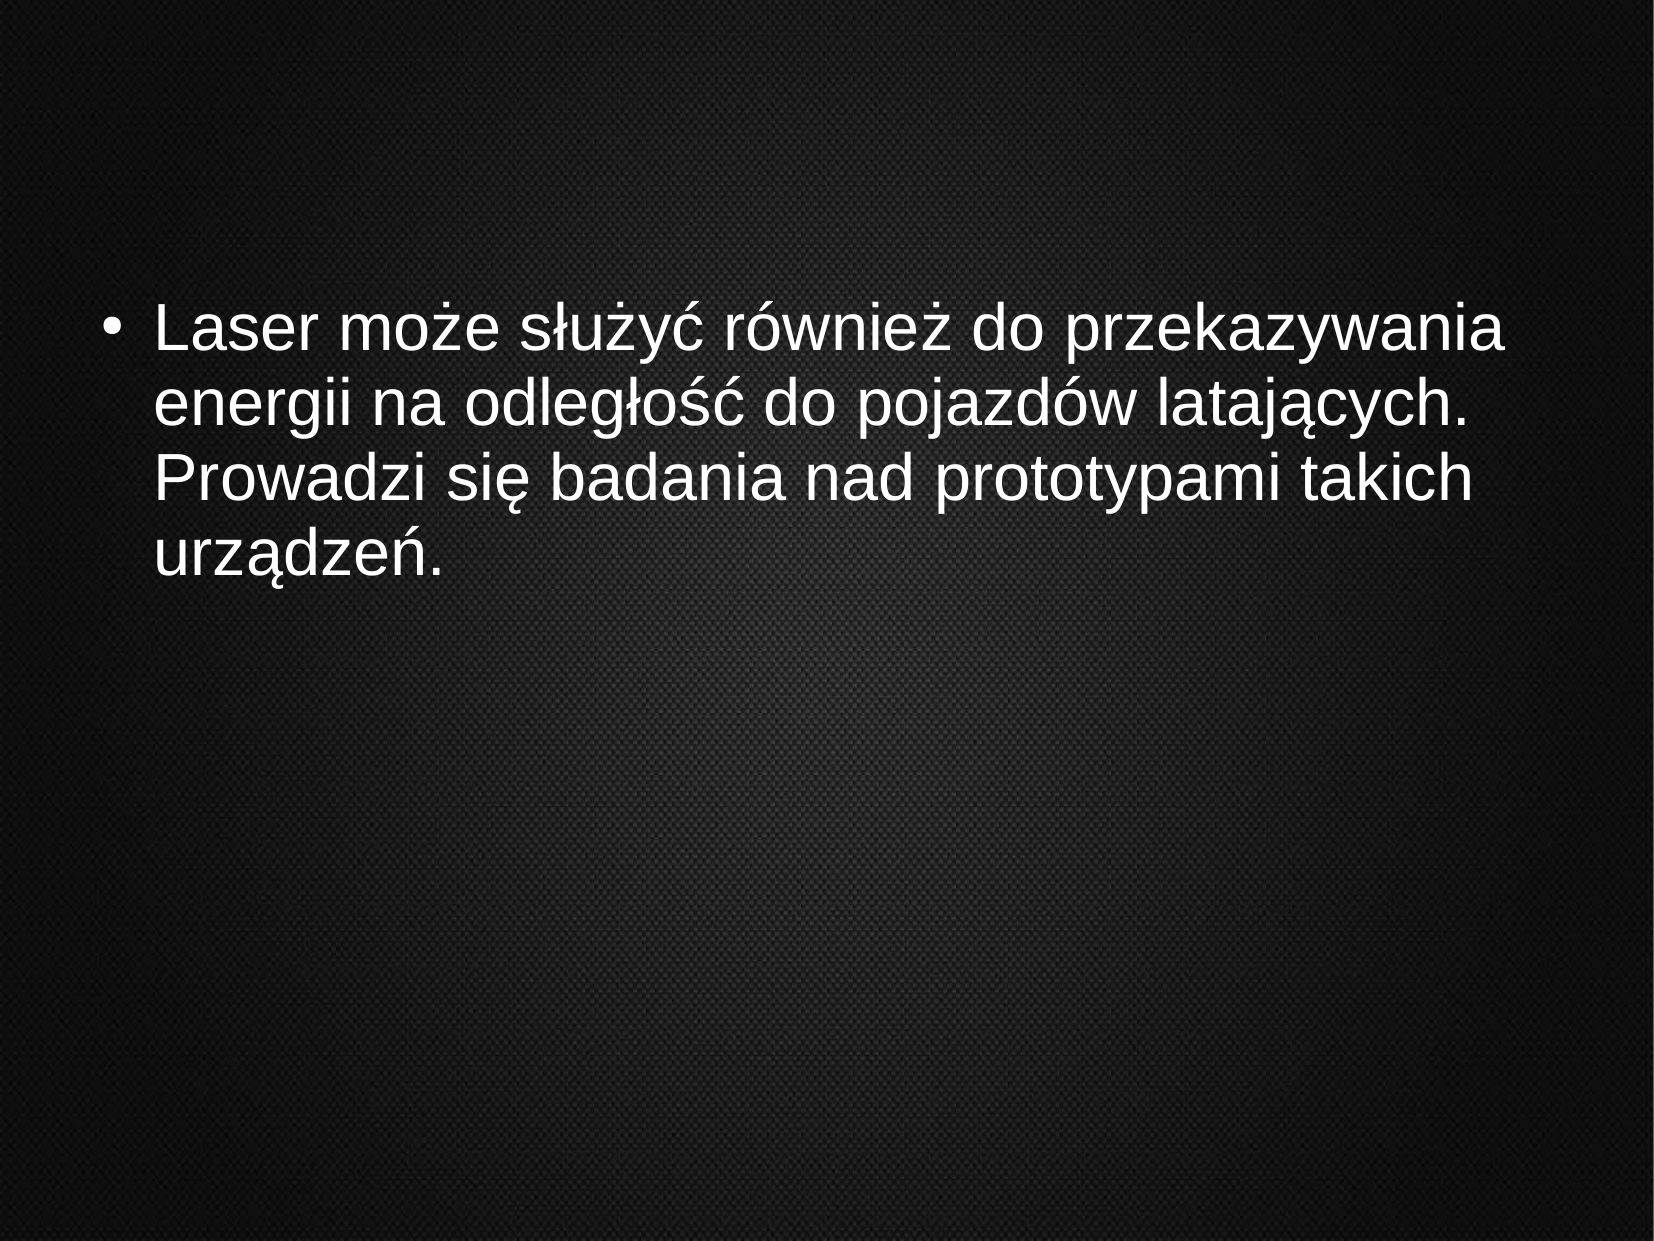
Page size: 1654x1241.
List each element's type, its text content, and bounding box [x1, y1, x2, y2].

list Laser może służyć również do przekazywania energii na odległość do pojazdów latających. Prowadzi się badania nad prototypami takich urządzeń. [82, 290, 1571, 1010]
picture [0, 0, 1654, 1241]
